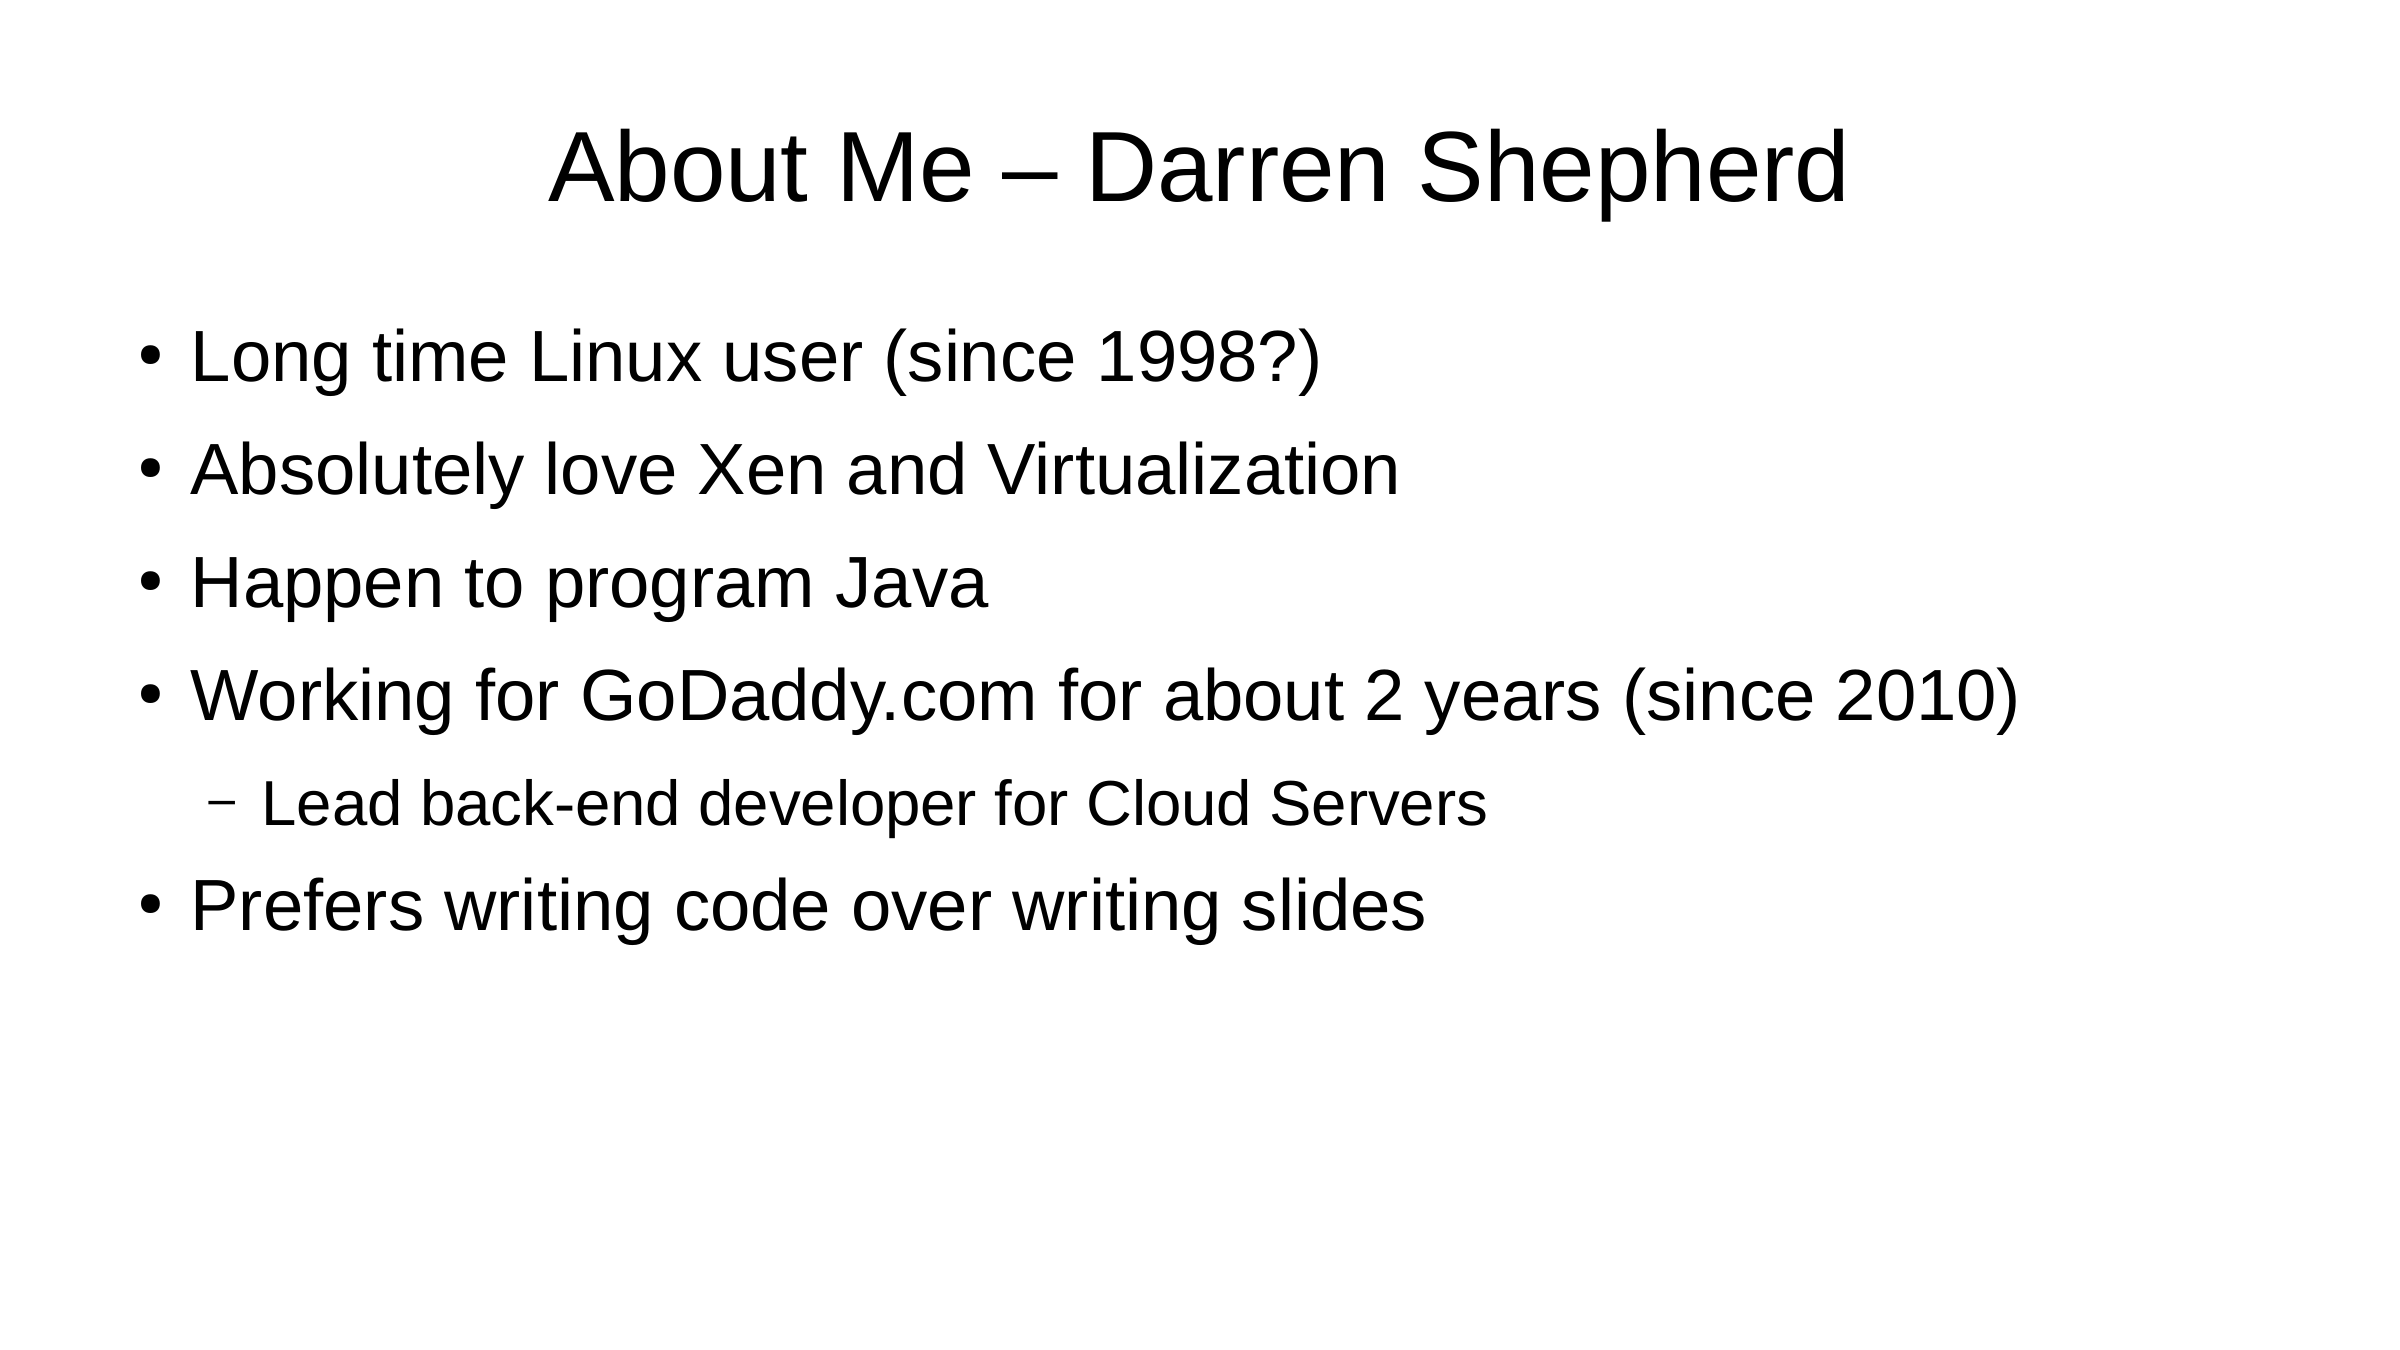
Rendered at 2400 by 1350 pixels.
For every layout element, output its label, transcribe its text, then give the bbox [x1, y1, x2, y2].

list Long time Linux user (since 1998?) Absolutely love Xen and Virtualization Happen to program Java Working for GoDaddy.com for about 2 years (since 2010) Lead back-end developer for Cloud Servers Prefers writing code over writing slides [120, 315, 2232, 1099]
title About Me – Darren Shepherd [120, 53, 2280, 280]
